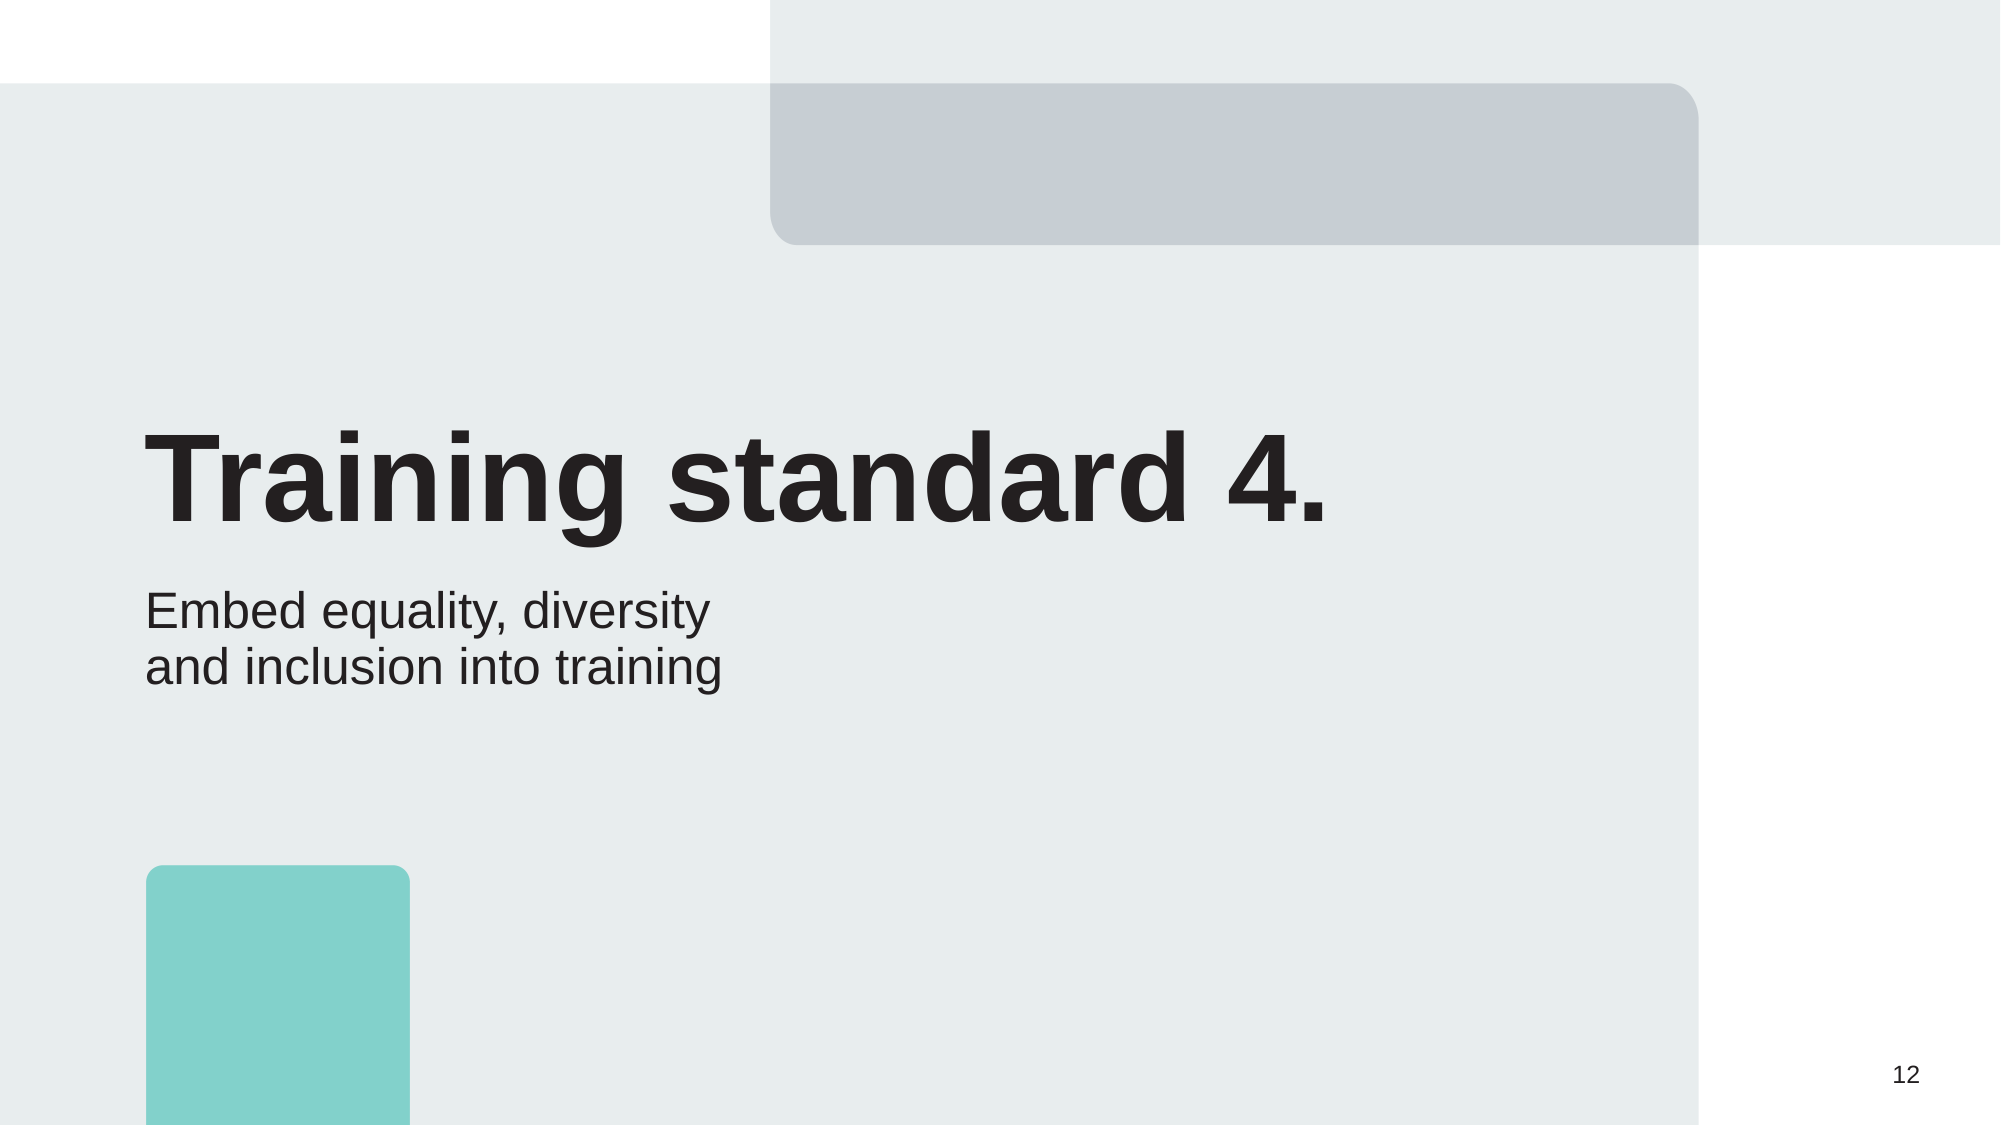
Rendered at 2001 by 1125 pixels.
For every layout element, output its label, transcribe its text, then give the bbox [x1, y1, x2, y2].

list Training standard 4. [144, 413, 1576, 572]
list Embed equality, diversity and inclusion into training [144, 584, 1542, 820]
